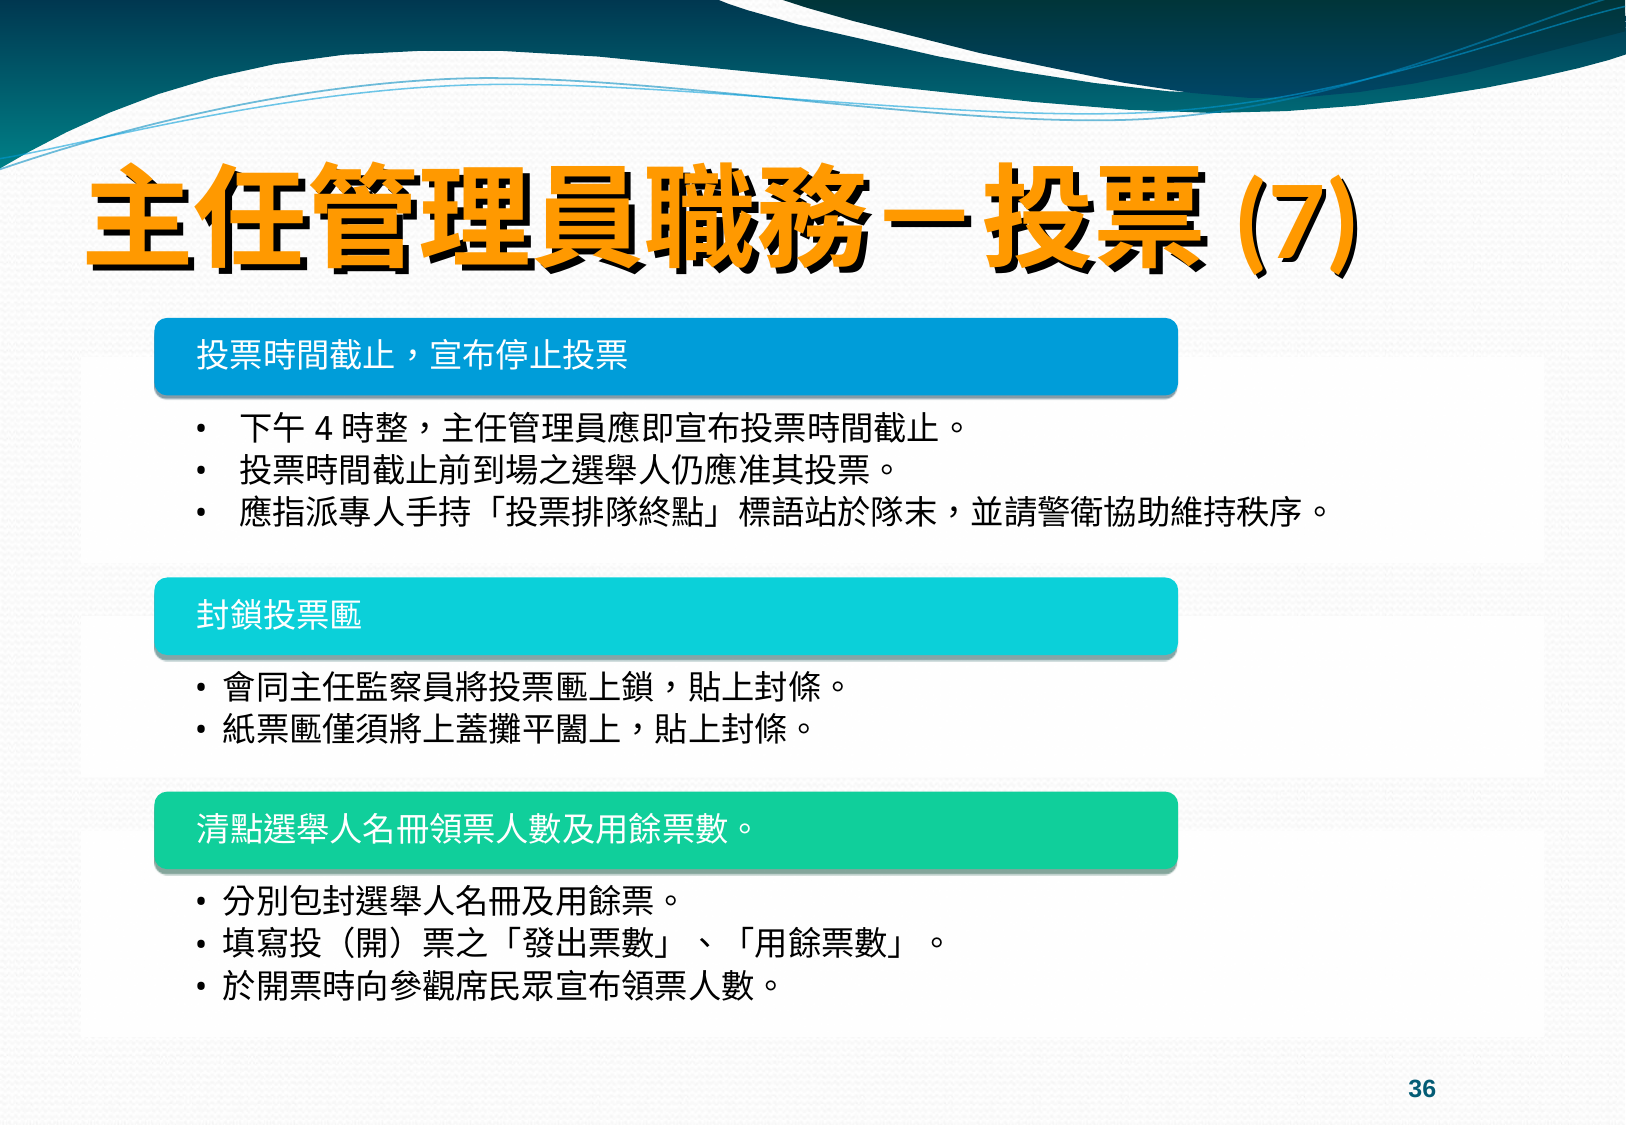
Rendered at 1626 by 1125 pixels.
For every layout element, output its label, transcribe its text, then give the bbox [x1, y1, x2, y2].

text_box 投票時間截止，宣布停止投票 [154, 317, 1179, 396]
text_box 下午4時整，主任管理員應即宣布投票時間截止。 投票時間截止前到場之選舉人仍應准其投票。 應指派專人手持「投票排隊終點」標語站於隊末，並請警衛協助維持秩序。 [81, 356, 1544, 564]
text_box 36 [1408, 1042, 1544, 1103]
text_box 會同主任監察員將投票匭上鎖，貼上封條。 紙票匭僅須將上蓋攤平闔上，貼上封條。 [81, 616, 1544, 778]
text_box 封鎖投票匭 [154, 577, 1179, 656]
text_box 分別包封選舉人名冊及用餘票。 填寫投（開）票之「發出票數」、「用餘票數」。 於開票時向參觀席民眾宣布領票人數。 [81, 830, 1544, 1038]
text_box 清點選舉人名冊領票人數及用餘票數。 [154, 791, 1179, 870]
title 主任管理員職務－投票(7) [81, 115, 1544, 304]
